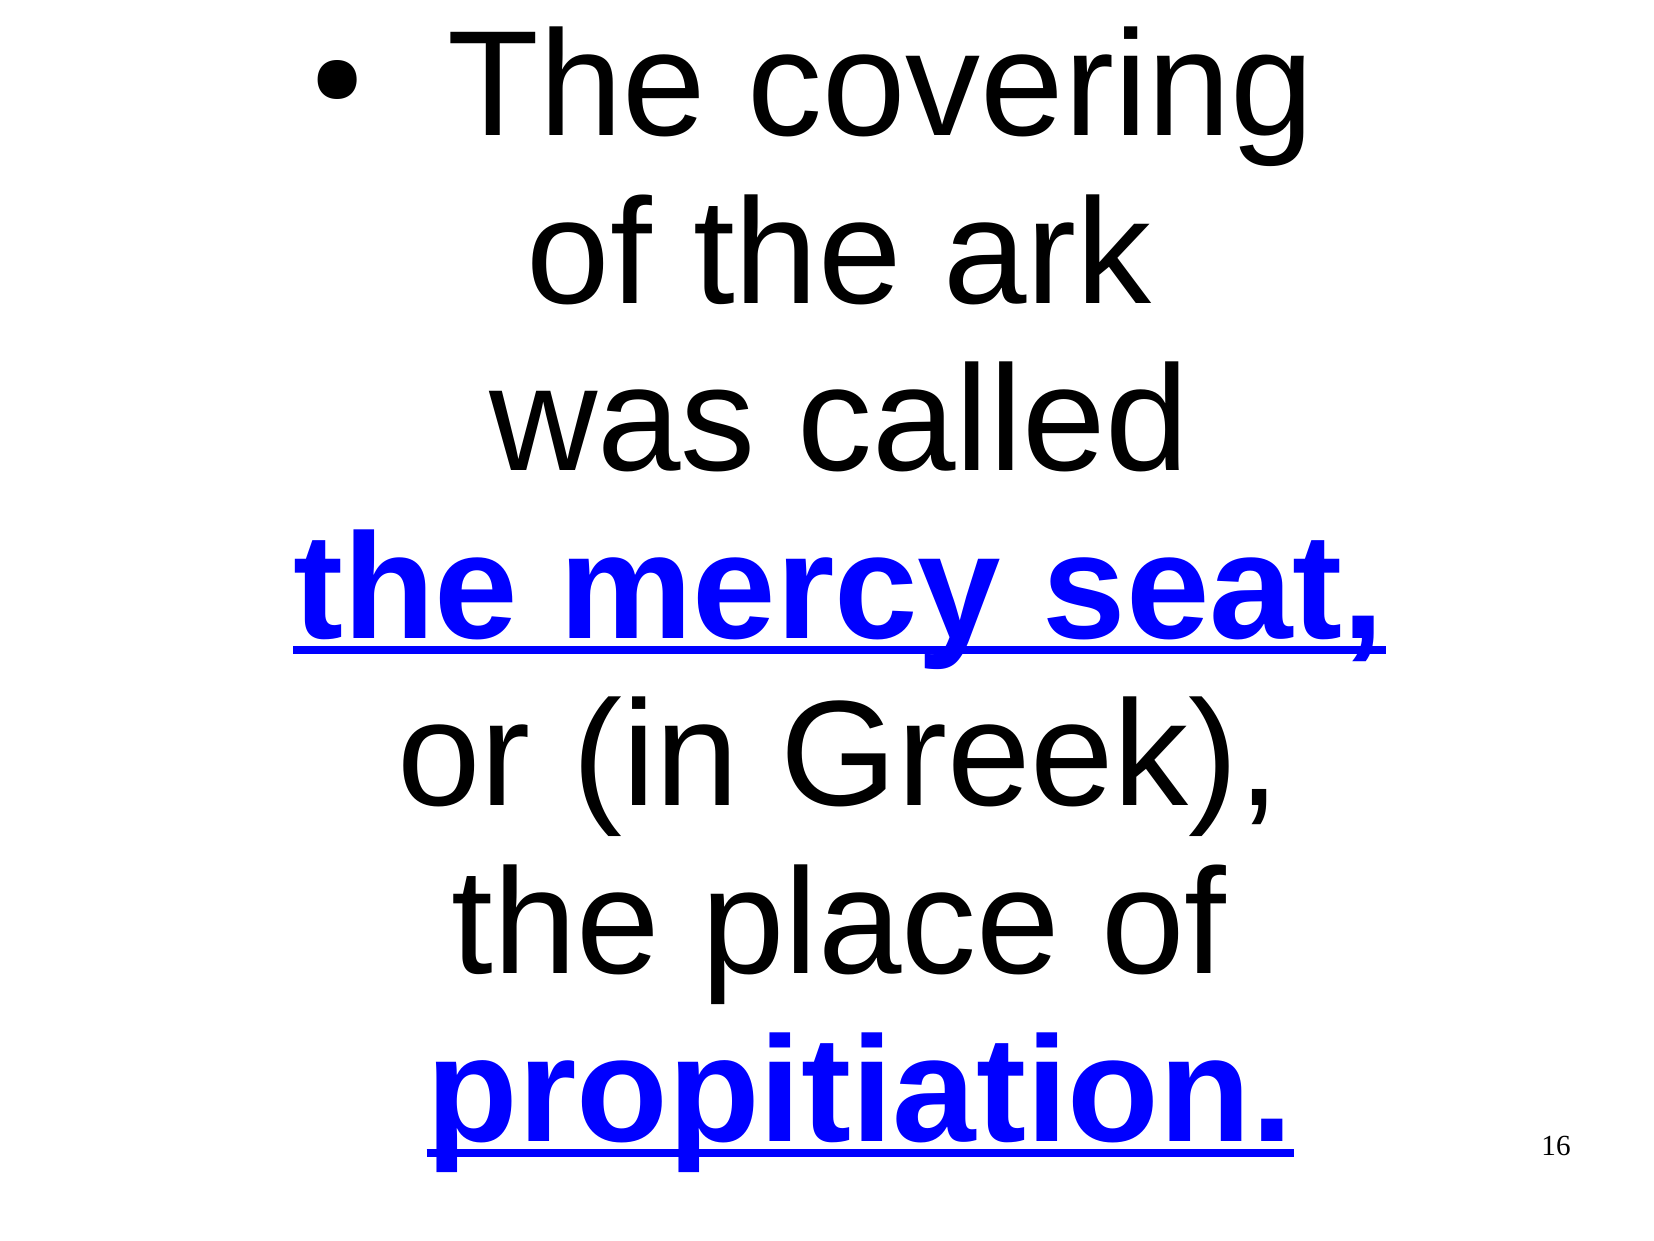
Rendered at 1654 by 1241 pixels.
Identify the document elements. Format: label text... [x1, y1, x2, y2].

list The covering of the ark was called the mercy seat, or (in Greek), the place of propitiation. [0, 0, 1651, 1238]
